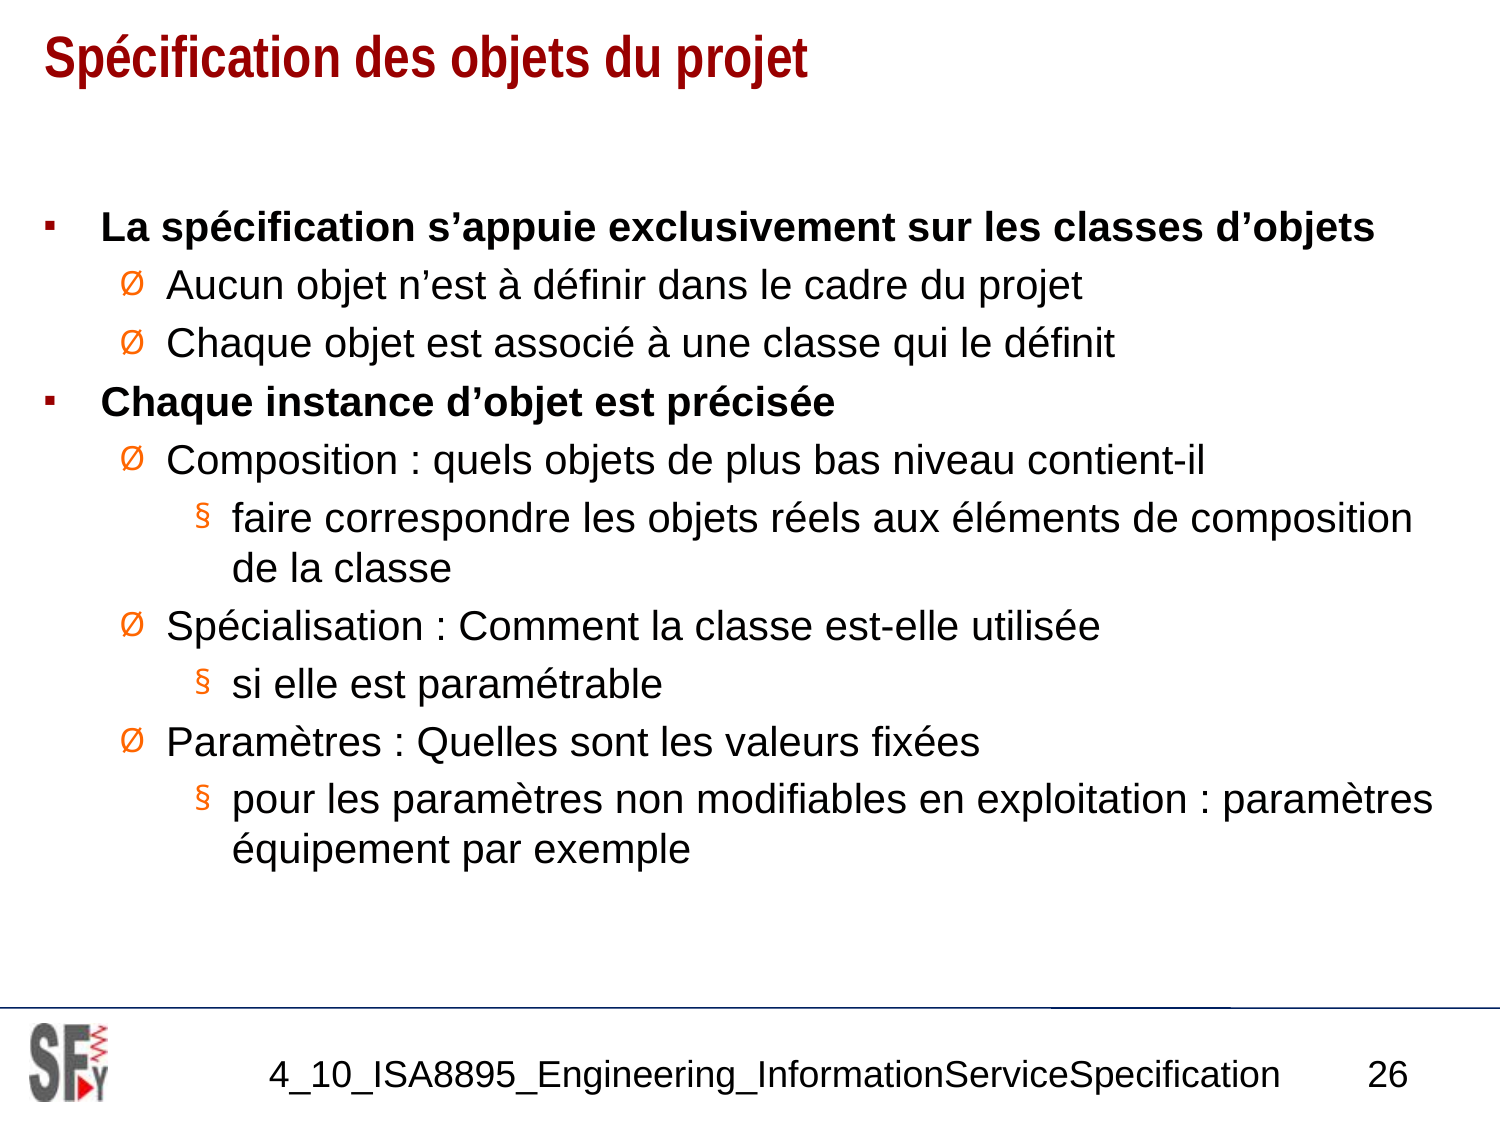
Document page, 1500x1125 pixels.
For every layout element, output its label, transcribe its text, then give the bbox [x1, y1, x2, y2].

footer 4_10_ISA8895_Engineering_InformationServiceSpecification [253, 1034, 1336, 1103]
title Spécification des objets du projet [29, 12, 1471, 138]
list La spécification s’appuie exclusivement sur les classes d’objets Aucun objet n’est à définir dans le cadre du projet Chaque objet est associé à une classe qui le définit Chaque instance d’objet est précisée Composition : quels objets de plus bas niveau contient-il faire correspondre les objets réels aux éléments de composition de la classe Spécialisation : Comment la classe est-elle utilisée si elle est paramétrable Paramètres : Quelles sont les valeurs fixées pour les paramètres non modifiables en exploitation : paramètres équipement par exemple [29, 184, 1471, 988]
picture [29, 1023, 108, 1102]
slide_number <numéro> [1352, 1034, 1490, 1103]
